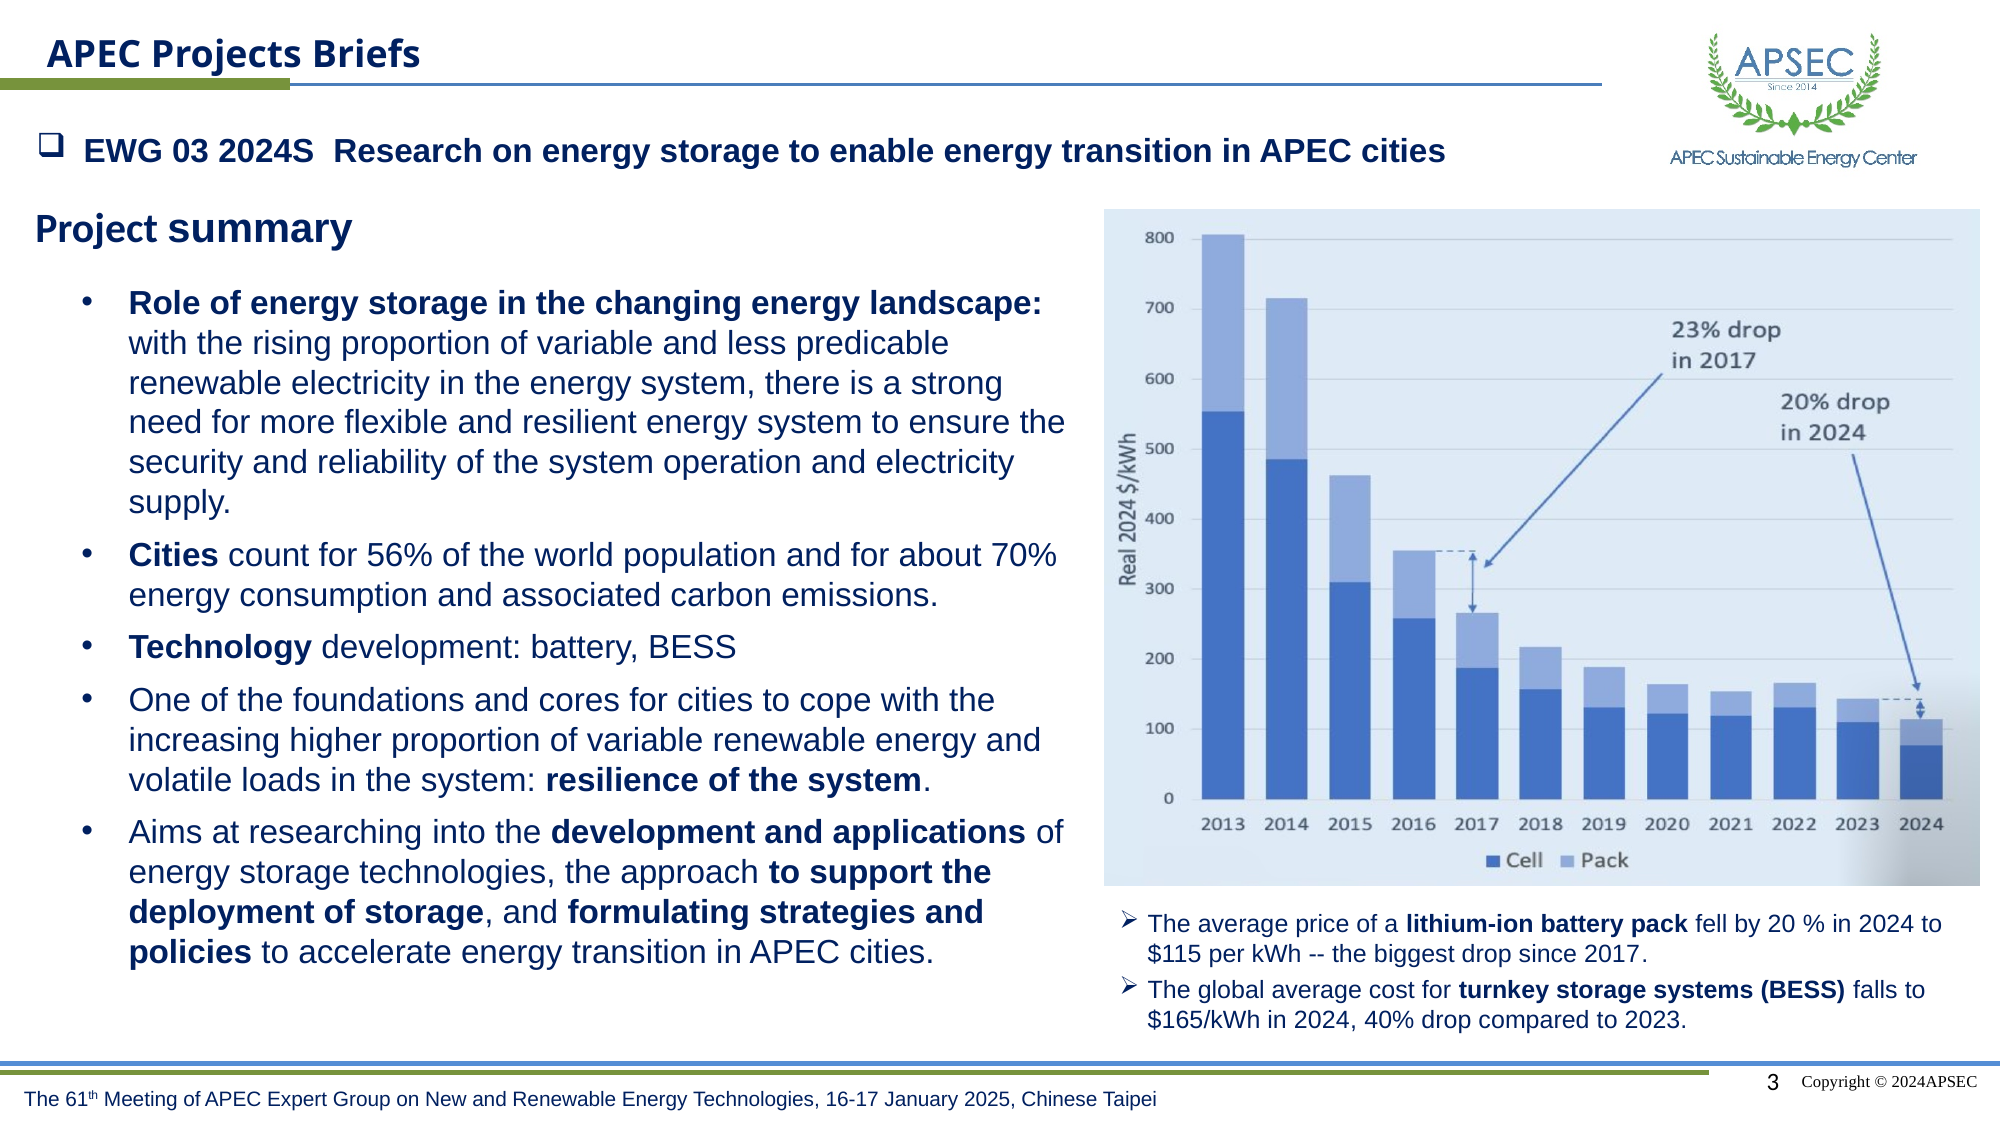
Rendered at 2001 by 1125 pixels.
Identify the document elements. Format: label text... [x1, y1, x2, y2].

text_box Role of energy storage in the changing energy landscape: with the rising proportion of variable and less predicable renewable electricity in the energy system, there is a strong need for more flexible and resilient energy system to ensure the security and reliability of the system operation and electricity supply. Cities count for 56% of the world population and for about 70% energy consumption and associated carbon emissions. Technology development: battery, BESS One of the foundations and cores for cities to cope with the increasing higher proportion of variable renewable energy and volatile loads in the system: resilience of the system. Aims at researching into the development and applications of energy storage technologies, the approach to support the deployment of storage, and formulating strategies and policies to accelerate energy transition in APEC cities. [66, 273, 1095, 978]
text_box The average price of a lithium-ion battery pack fell by 20 % in 2024 to $115 per kWh -- the biggest drop since 2017. The global average cost for turnkey storage systems (BESS) falls to $165/kWh in 2024, 40% drop compared to 2023. [1104, 900, 1971, 1042]
picture [1104, 19, 1985, 886]
text_box EWG 03 2024S Research on energy storage to enable energy transition in APEC cities [21, 122, 1743, 177]
text_box Project summary [20, 192, 709, 258]
text_box APEC Projects Briefs [32, 0, 1105, 83]
